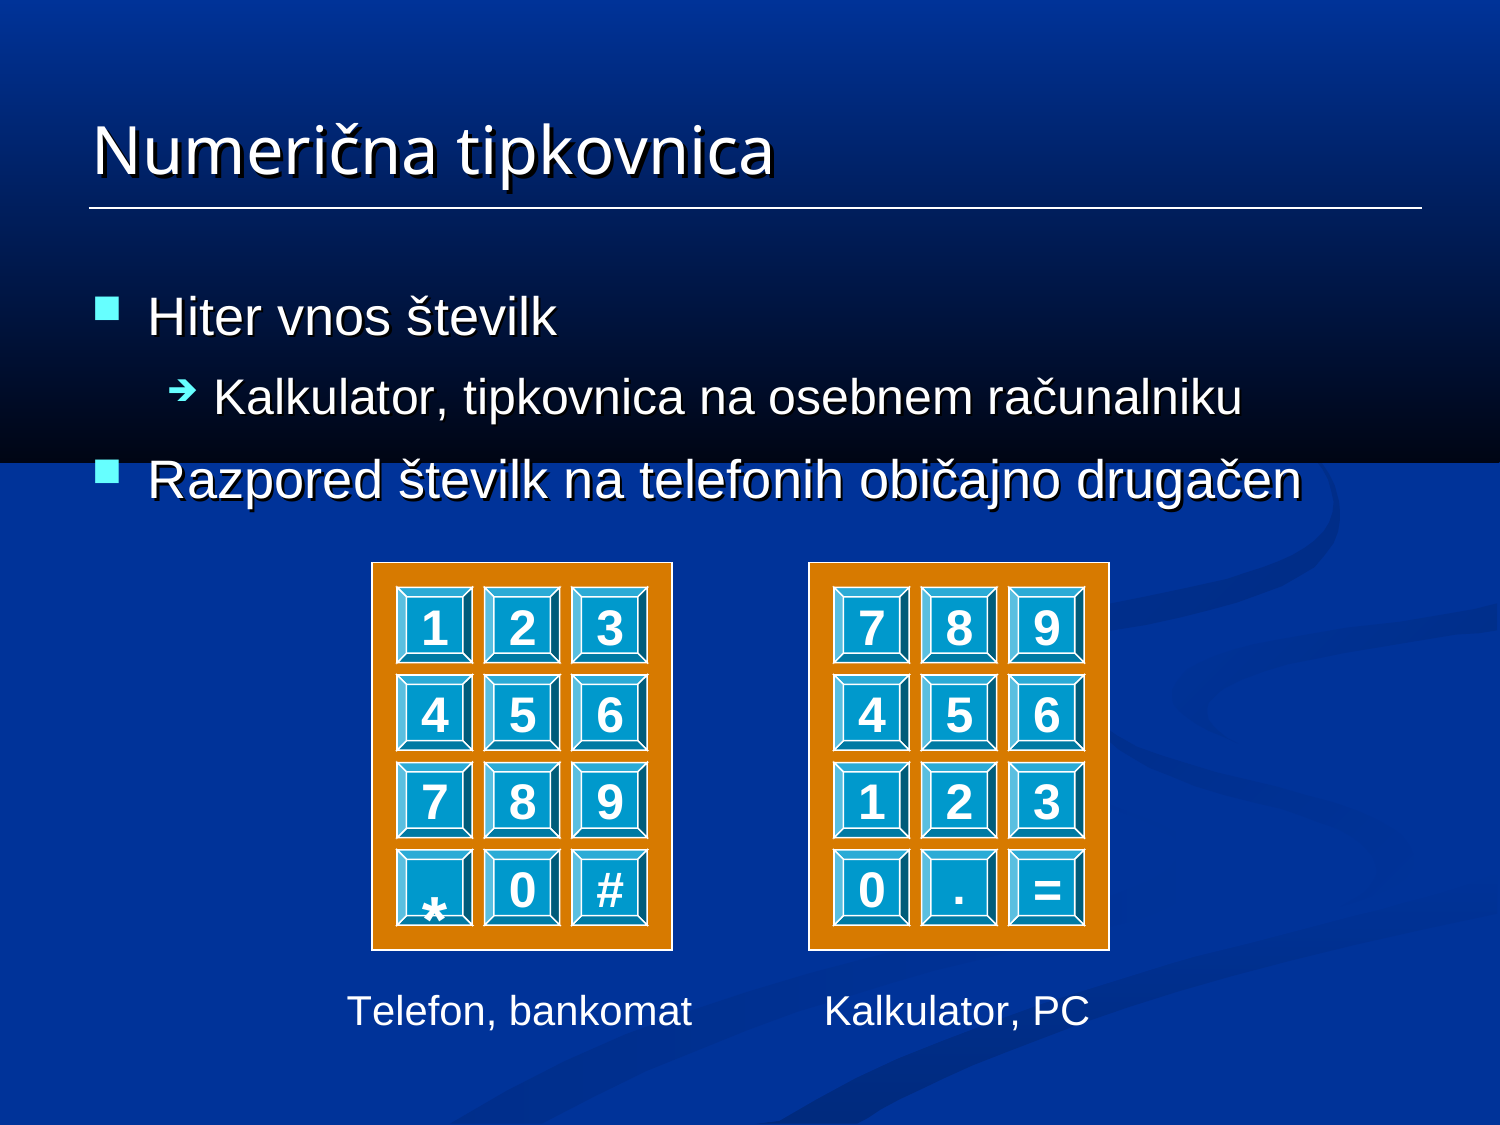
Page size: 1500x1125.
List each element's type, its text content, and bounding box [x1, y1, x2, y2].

text_box 5 [494, 685, 550, 740]
text_box Kalkulator, PC [785, 976, 1129, 1042]
text_box 1 [844, 772, 899, 828]
text_box 4 [844, 685, 899, 740]
text_box 6 [582, 685, 637, 740]
text_box 0 [494, 860, 550, 915]
text_box 5 [931, 685, 987, 740]
text_box 8 [494, 772, 550, 828]
text_box Telefon, bankomat [312, 976, 727, 1042]
text_box 7 [407, 772, 462, 828]
text_box * [407, 860, 462, 915]
text_box 8 [931, 597, 987, 653]
text_box 3 [582, 597, 637, 653]
text_box 9 [1019, 597, 1074, 653]
text_box = [1019, 860, 1074, 915]
text_box 9 [582, 772, 637, 828]
text_box 7 [844, 597, 899, 653]
text_box 4 [407, 685, 462, 740]
text_box Numerična tipkovnica [76, 54, 1352, 242]
text_box 6 [1019, 685, 1074, 740]
text_box 1 [407, 597, 462, 653]
text_box [809, 562, 1110, 951]
text_box [372, 562, 673, 951]
text_box . [931, 860, 987, 915]
text_box 2 [494, 597, 550, 653]
text_box # [582, 860, 637, 915]
text_box 3 [1019, 772, 1074, 828]
list Hiter vnos številk Kalkulator, tipkovnica na osebnem računalniku Razpored številk na telefonih običajno drugačen [76, 267, 1424, 1083]
text_box 2 [931, 772, 987, 828]
text_box 0 [844, 860, 899, 915]
